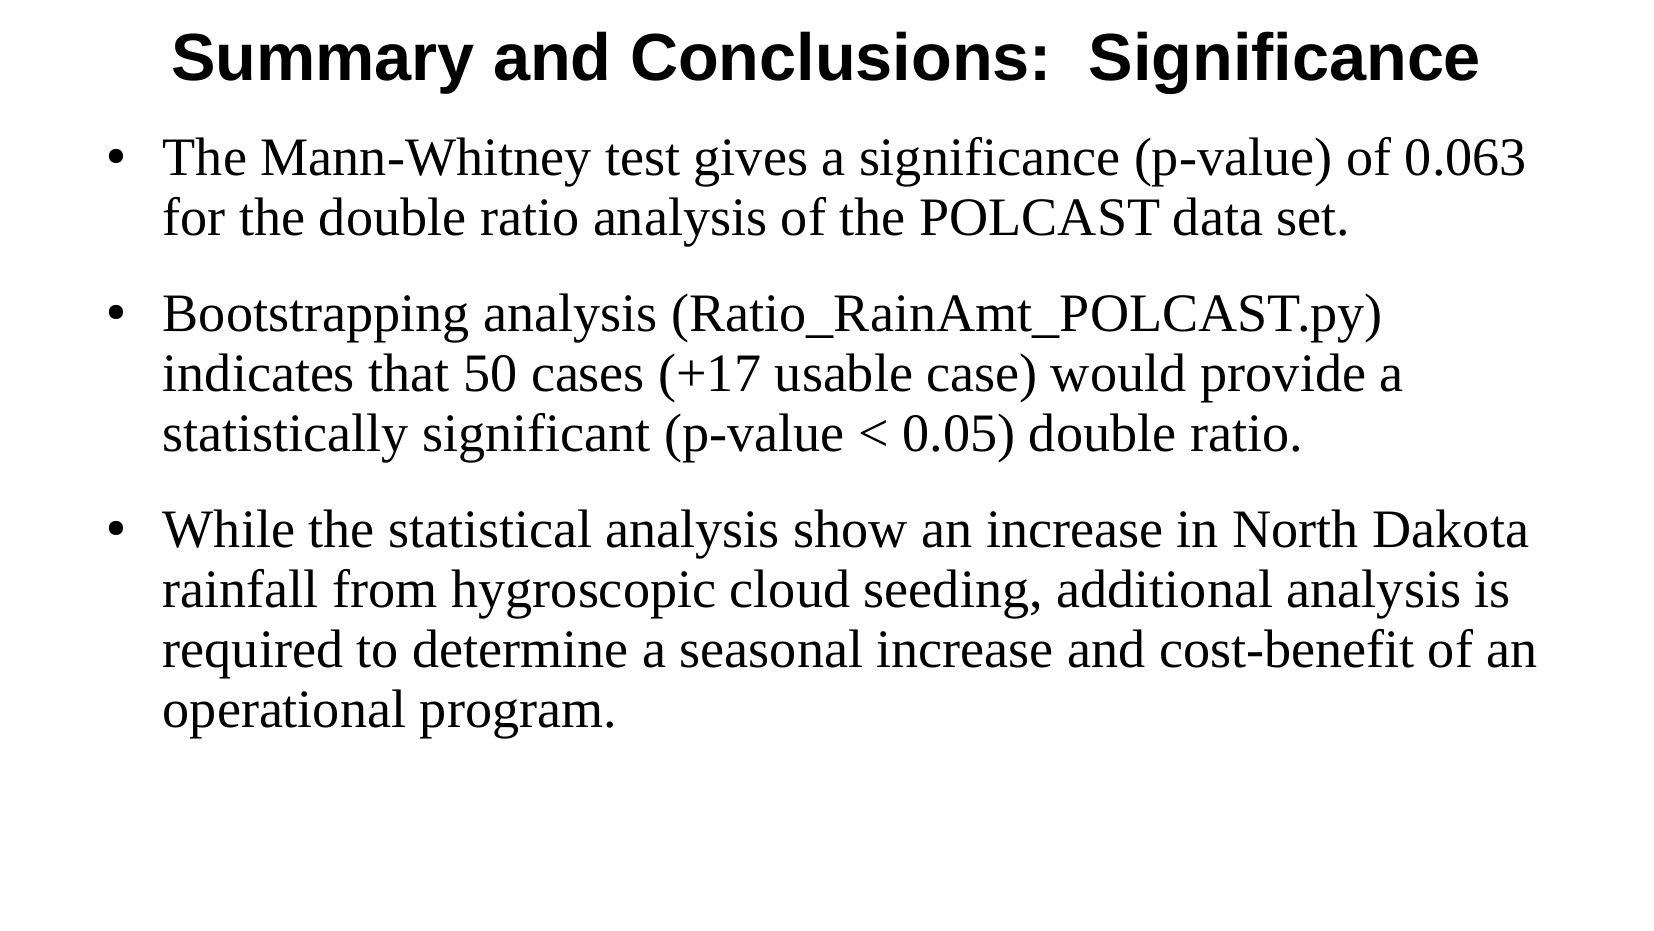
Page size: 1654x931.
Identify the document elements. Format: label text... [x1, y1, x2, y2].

list The Mann-Whitney test gives a significance (p-value) of 0.063 for the double ratio analysis of the POLCAST data set. Bootstrapping analysis (Ratio_RainAmt_POLCAST.py) indicates that 50 cases (+17 usable case) would provide a statistically significant (p-value < 0.05) double ratio. While the statistical analysis show an increase in North Dakota rainfall from hygroscopic cloud seeding, additional analysis is required to determine a seasonal increase and cost-benefit of an operational program. [106, 127, 1543, 741]
text_box Summary and Conclusions: Significance [0, 12, 1654, 103]
